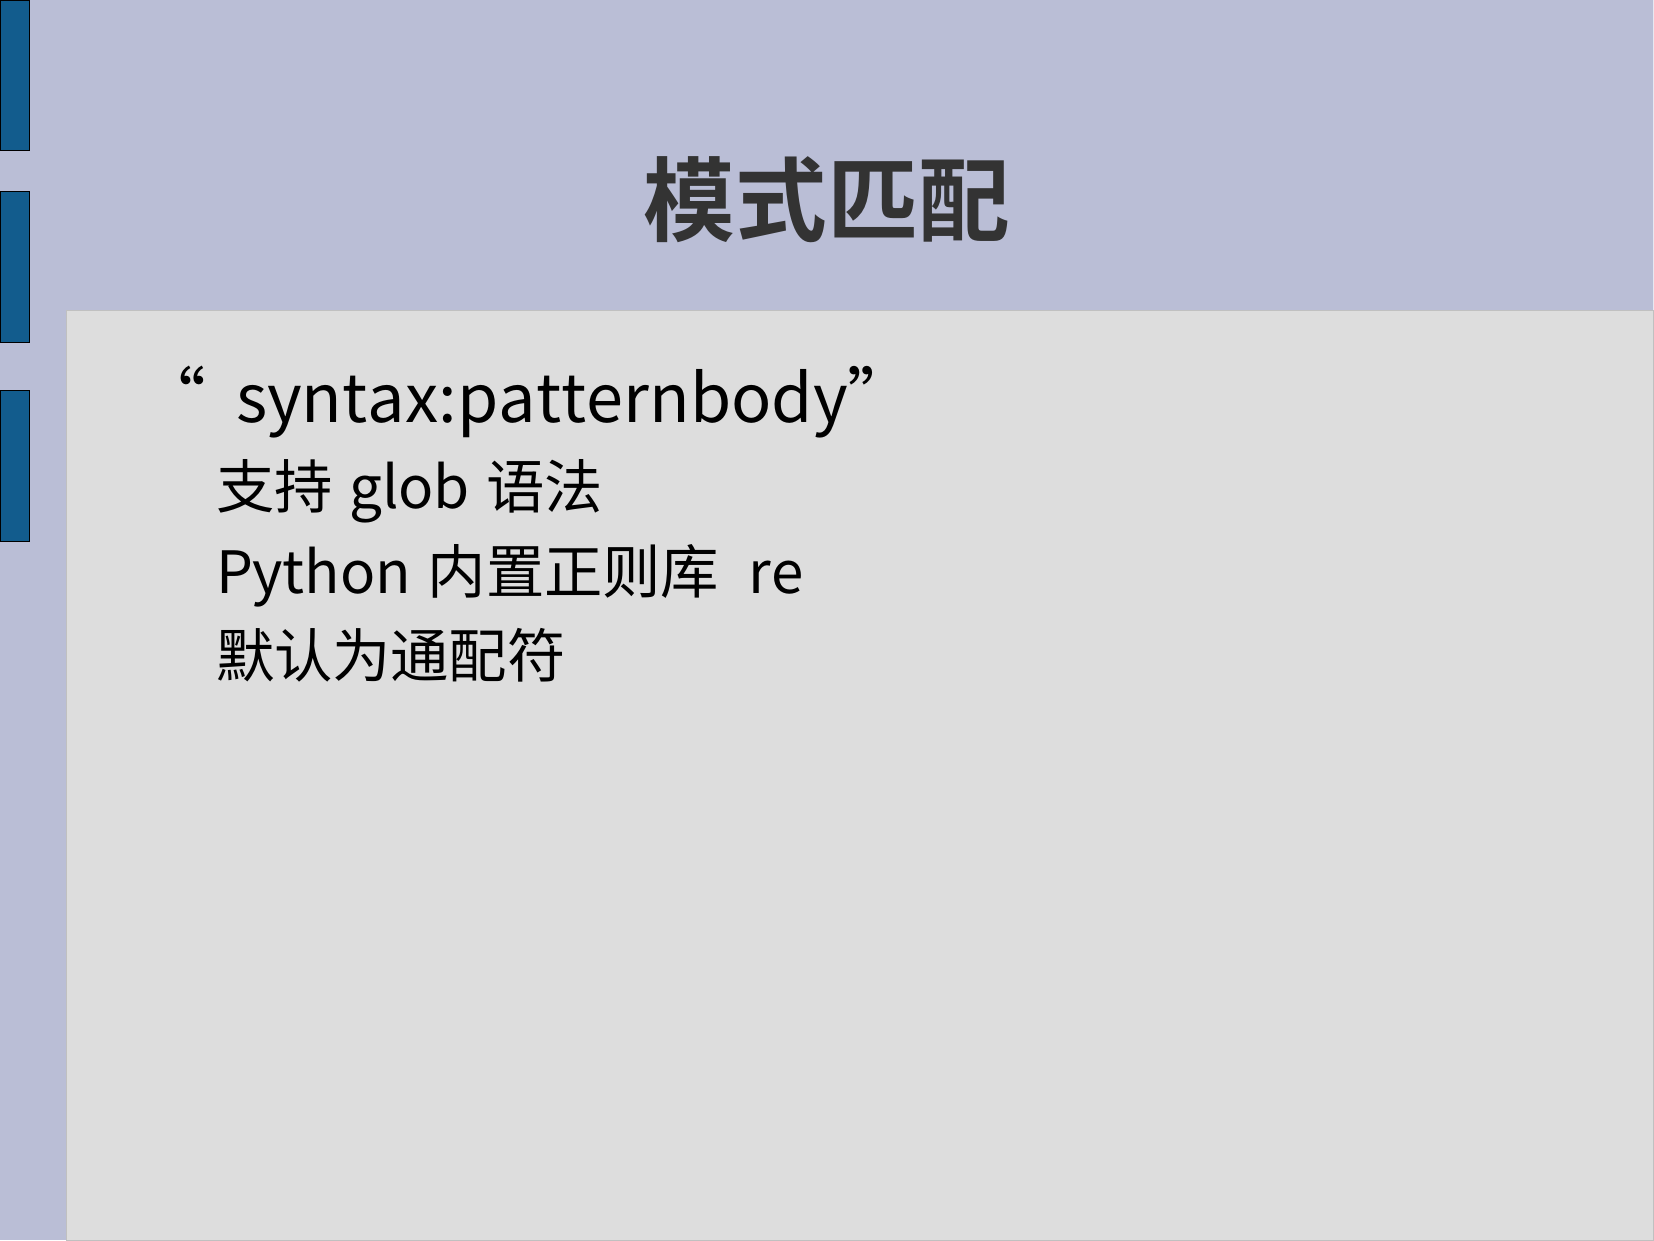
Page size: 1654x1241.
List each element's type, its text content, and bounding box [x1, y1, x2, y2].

list “ syntax:patternbody” 支持glob语法 Python内置正则库 re 默认为通配符 [121, 344, 1534, 1127]
title 模式匹配 [121, 91, 1534, 299]
